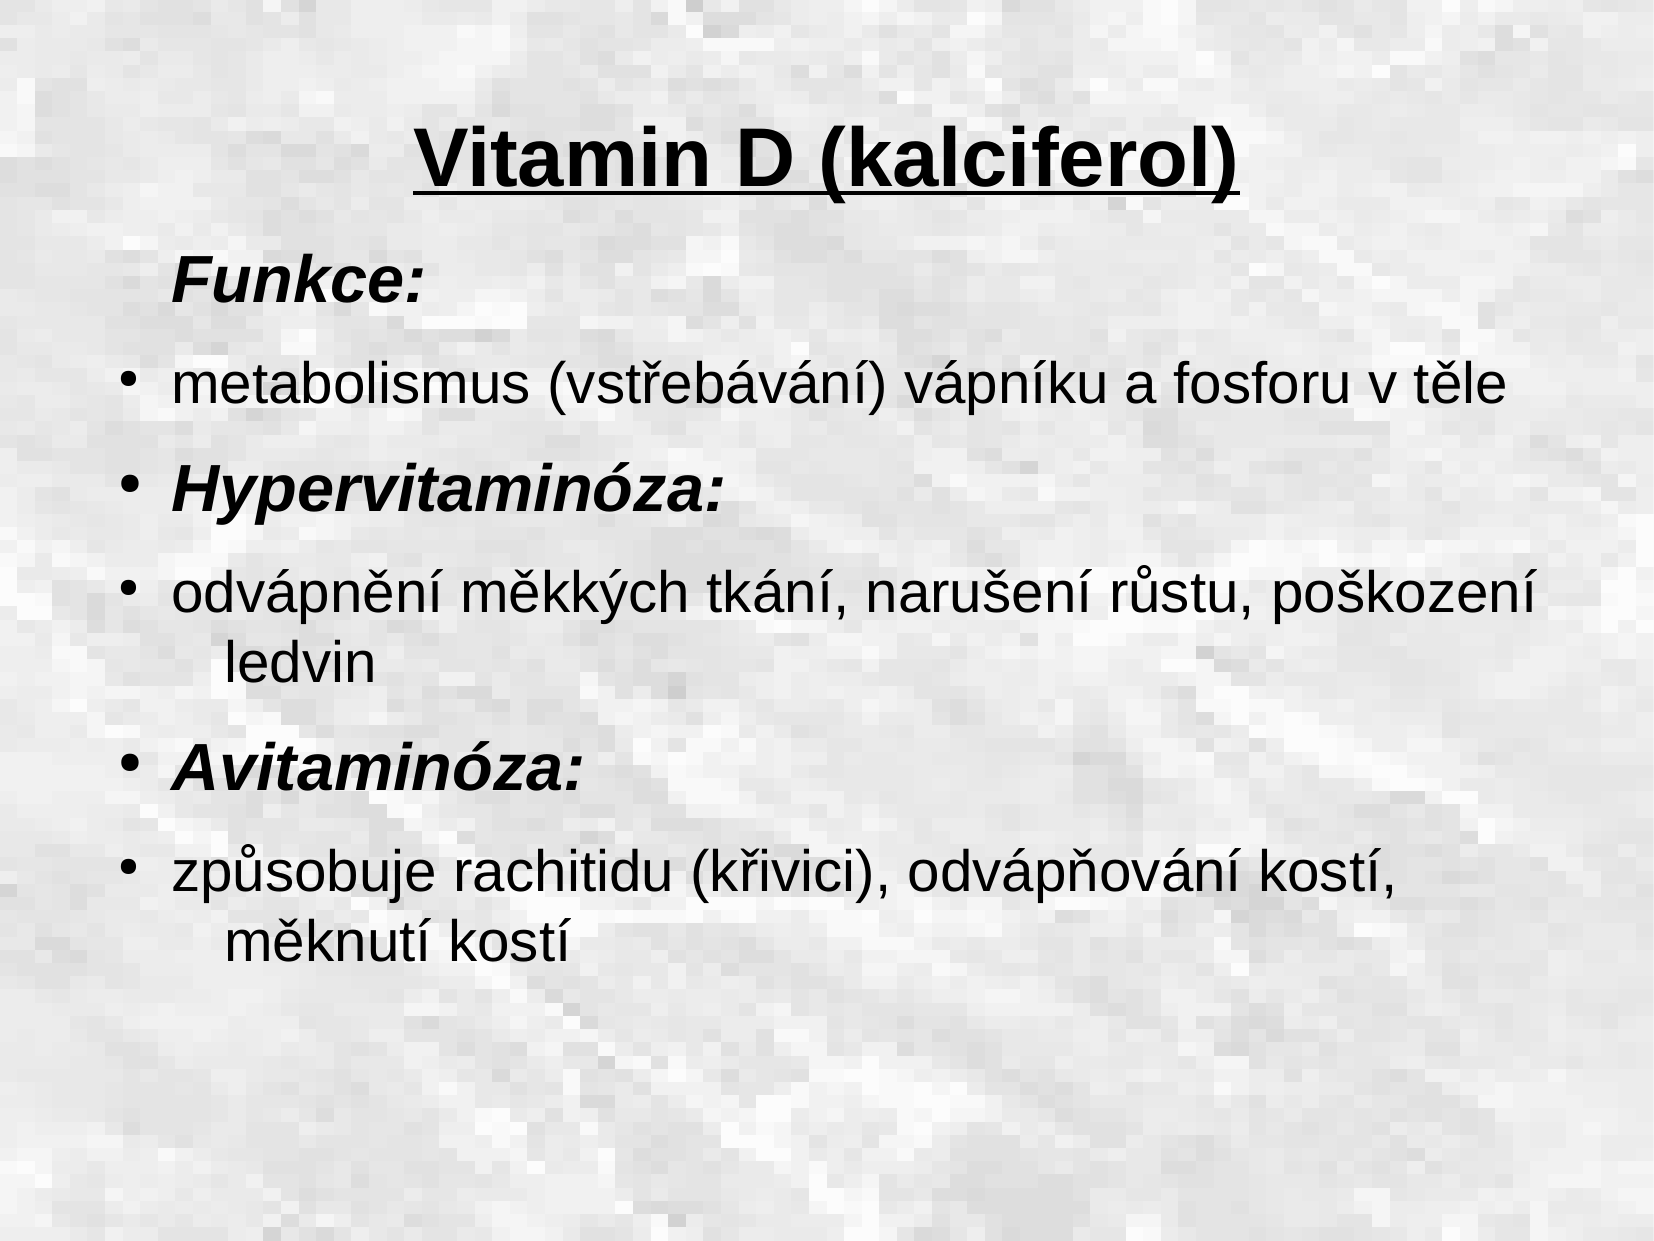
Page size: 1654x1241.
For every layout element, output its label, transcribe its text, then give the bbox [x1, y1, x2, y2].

title Vitamin D (kalciferol) [82, 49, 1571, 236]
list Funkce: metabolismus (vstřebávání) vápníku a fosforu v těle Hypervitaminóza: odvápnění měkkých tkání, narušení růstu, poškození ledvin Avitaminóza: způsobuje rachitidu (křivici), odvápňování kostí, měknutí kostí [82, 236, 1571, 1055]
